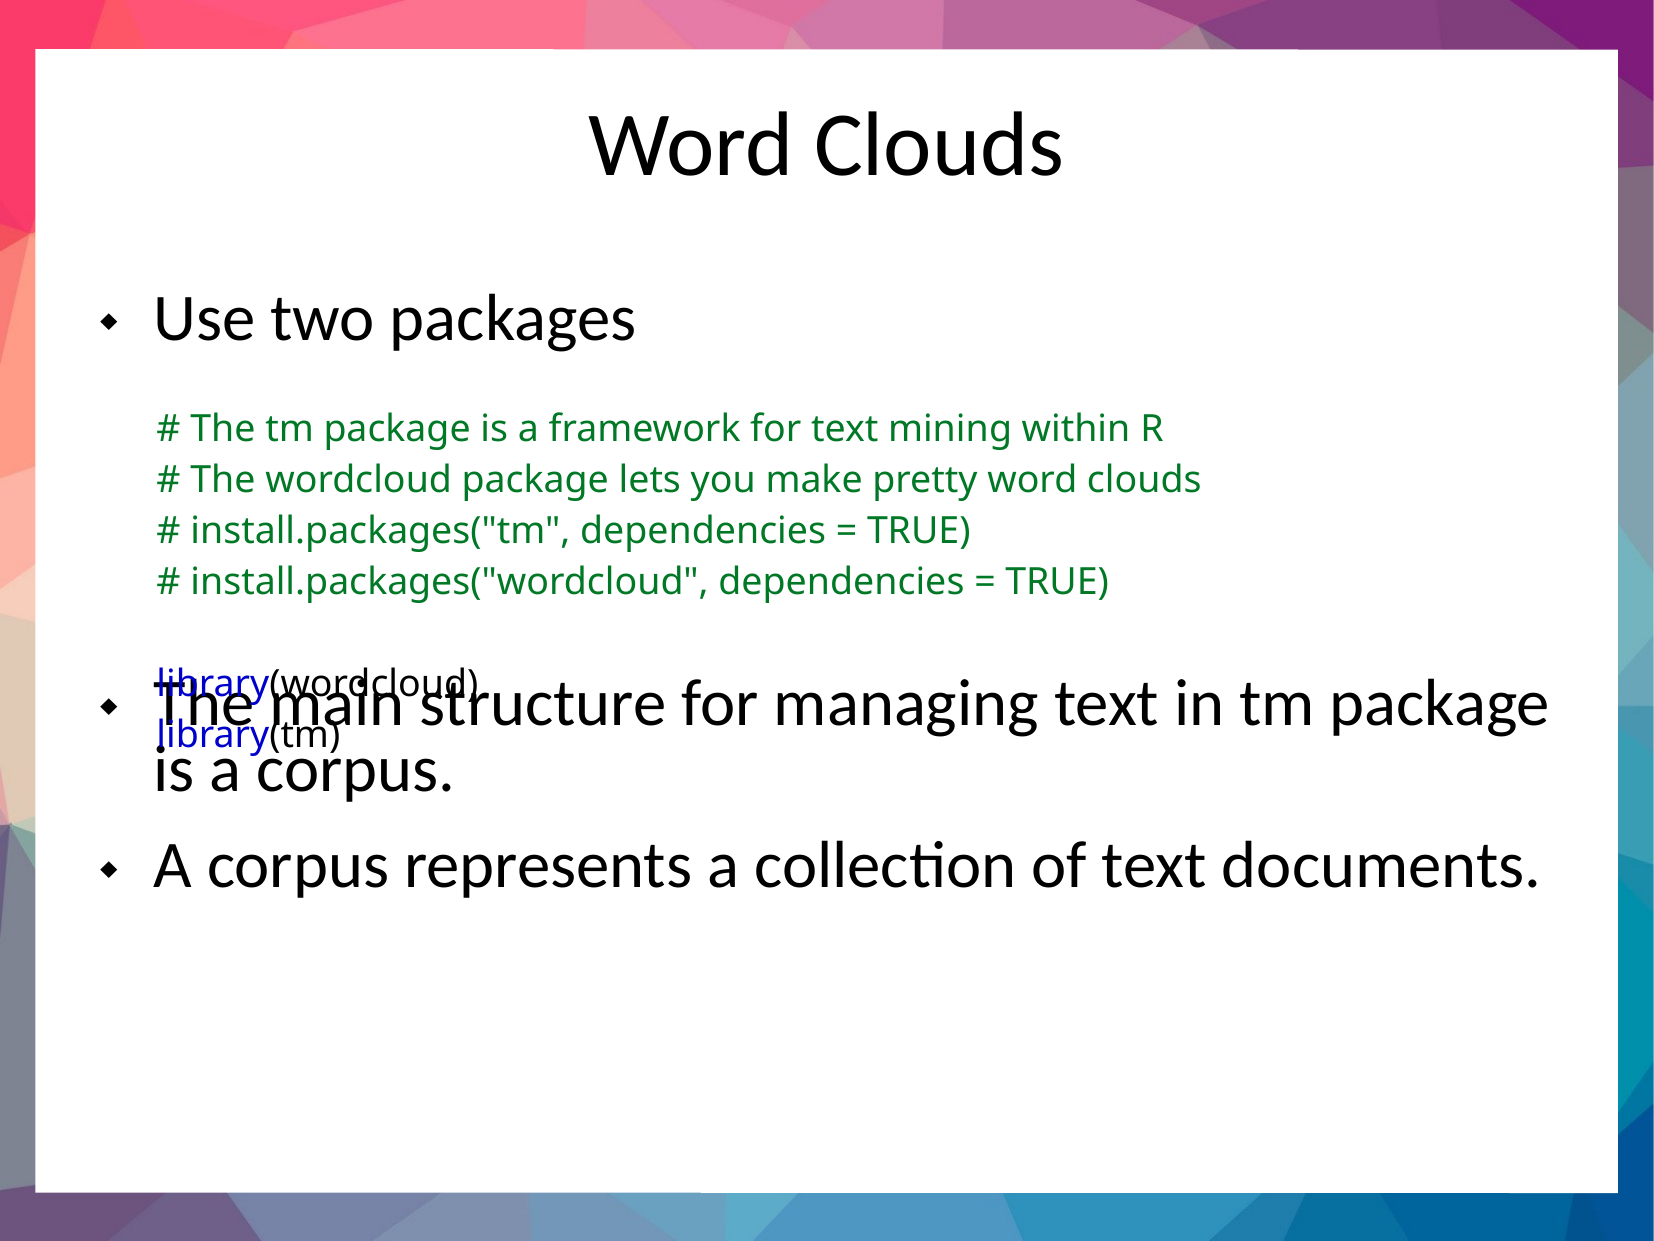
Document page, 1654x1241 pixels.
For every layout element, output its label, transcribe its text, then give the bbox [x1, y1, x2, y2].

picture [1385, 1106, 1654, 1241]
text_box # The tm package is a framework for text mining within R # The wordcloud package lets you make pretty word clouds # install.packages("tm", dependencies = TRUE) # install.packages("wordcloud", dependencies = TRUE) library(wordcloud) library(tm) [141, 393, 1619, 780]
picture [0, 0, 1654, 1241]
title Word Clouds [82, 49, 1571, 257]
list Use two packages The main structure for managing text in tm package is a corpus. A corpus represents a collection of text documents. [82, 290, 1571, 1010]
